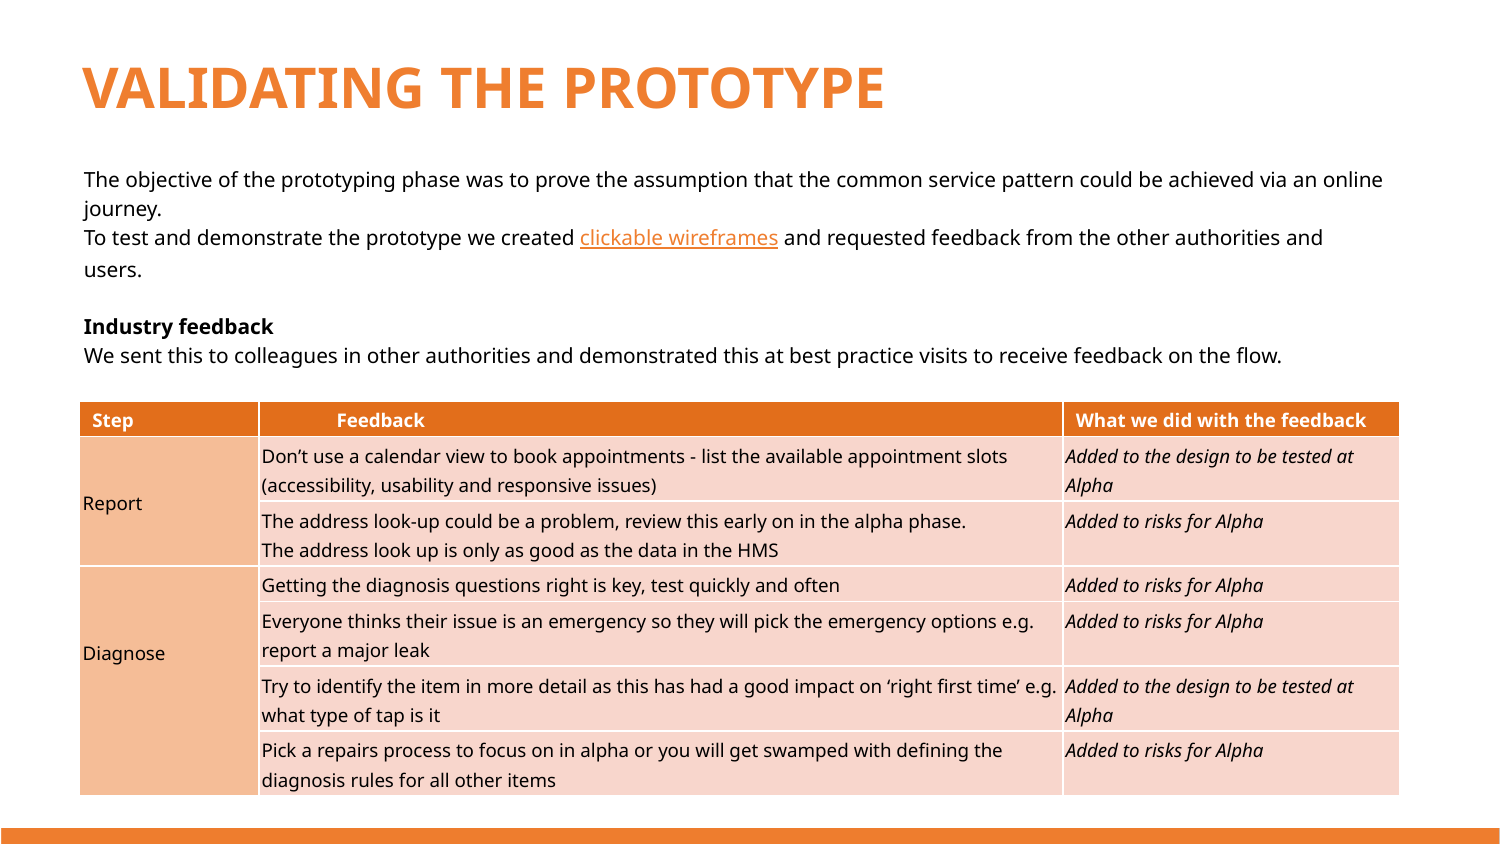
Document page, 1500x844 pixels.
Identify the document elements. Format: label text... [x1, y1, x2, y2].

table_header Step [80, 402, 258, 436]
table_cell Report [80, 437, 258, 565]
picture [0, 828, 1500, 844]
text_box VALIDATING THE PROTOTYPE [71, 46, 959, 135]
table_cell Added to risks for Alpha [1064, 602, 1399, 665]
table_header Feedback [260, 402, 1062, 436]
table_cell Added to the design to be tested at Alpha [1064, 667, 1399, 730]
table_cell Don’t use a calendar view to book appointments - list the available appointment slots (accessibility, usability and responsive issues) [260, 437, 1062, 500]
table_cell Added to risks for Alpha [1064, 567, 1399, 601]
table_cell Added to risks for Alpha [1064, 502, 1399, 565]
text_box The objective of the prototyping phase was to prove the assumption that the common service pattern could be achieved via an online journey. To test and demonstrate the prototype we created clickable wireframes and requested feedback from the other authorities and users. Industry feedback We sent this to colleagues in other authorities and demonstrated this at best practice visits to receive feedback on the flow. [78, 157, 1391, 376]
table_header What we did with the feedback [1064, 402, 1399, 436]
table_cell Pick a repairs process to focus on in alpha or you will get swamped with defining the diagnosis rules for all other items [260, 732, 1062, 795]
table_cell Everyone thinks their issue is an emergency so they will pick the emergency options e.g. report a major leak [260, 602, 1062, 665]
table_cell Added to the design to be tested at Alpha [1064, 437, 1399, 500]
table_cell Added to risks for Alpha [1064, 732, 1399, 795]
table_cell Diagnose [80, 567, 258, 795]
table_cell Try to identify the item in more detail as this has had a good impact on ‘right first time’ e.g. what type of tap is it [260, 667, 1062, 730]
table_cell Getting the diagnosis questions right is key, test quickly and often [260, 567, 1062, 601]
table_cell The address look-up could be a problem, review this early on in the alpha phase. The address look up is only as good as the data in the HMS [260, 502, 1062, 565]
